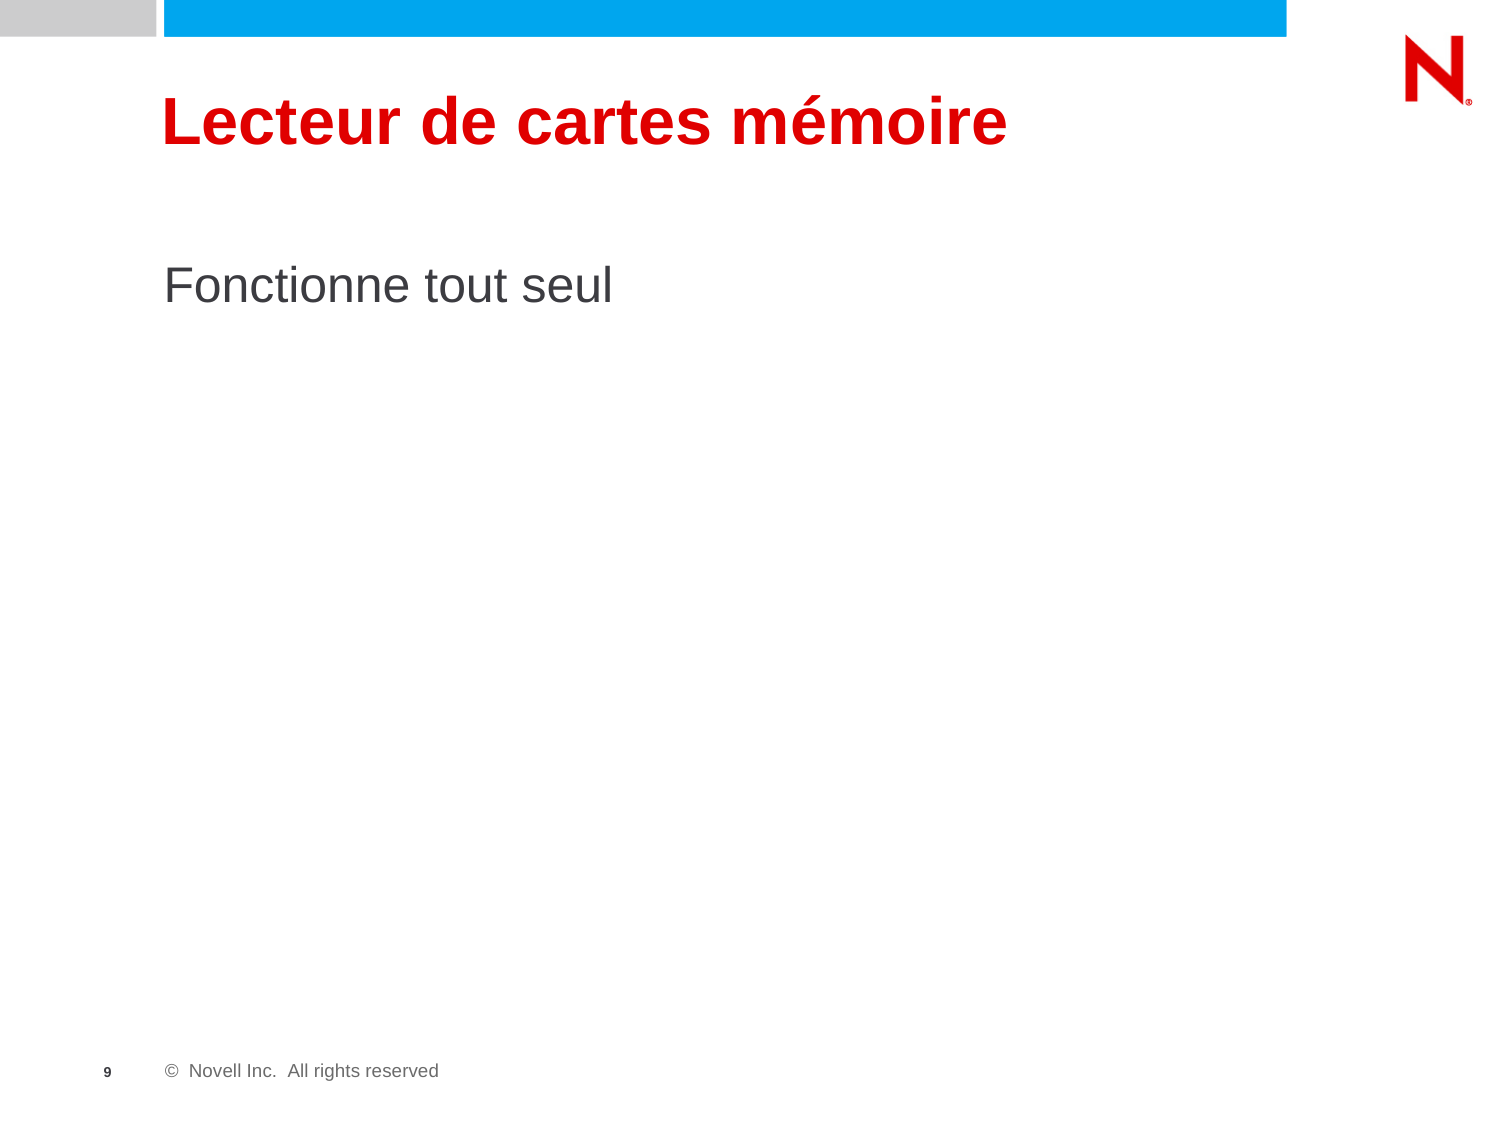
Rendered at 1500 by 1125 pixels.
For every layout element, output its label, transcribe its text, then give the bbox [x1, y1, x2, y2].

picture [1403, 32, 1473, 107]
list Fonctionne tout seul [163, 254, 1404, 986]
title Lecteur de cartes mémoire [161, 41, 1383, 205]
